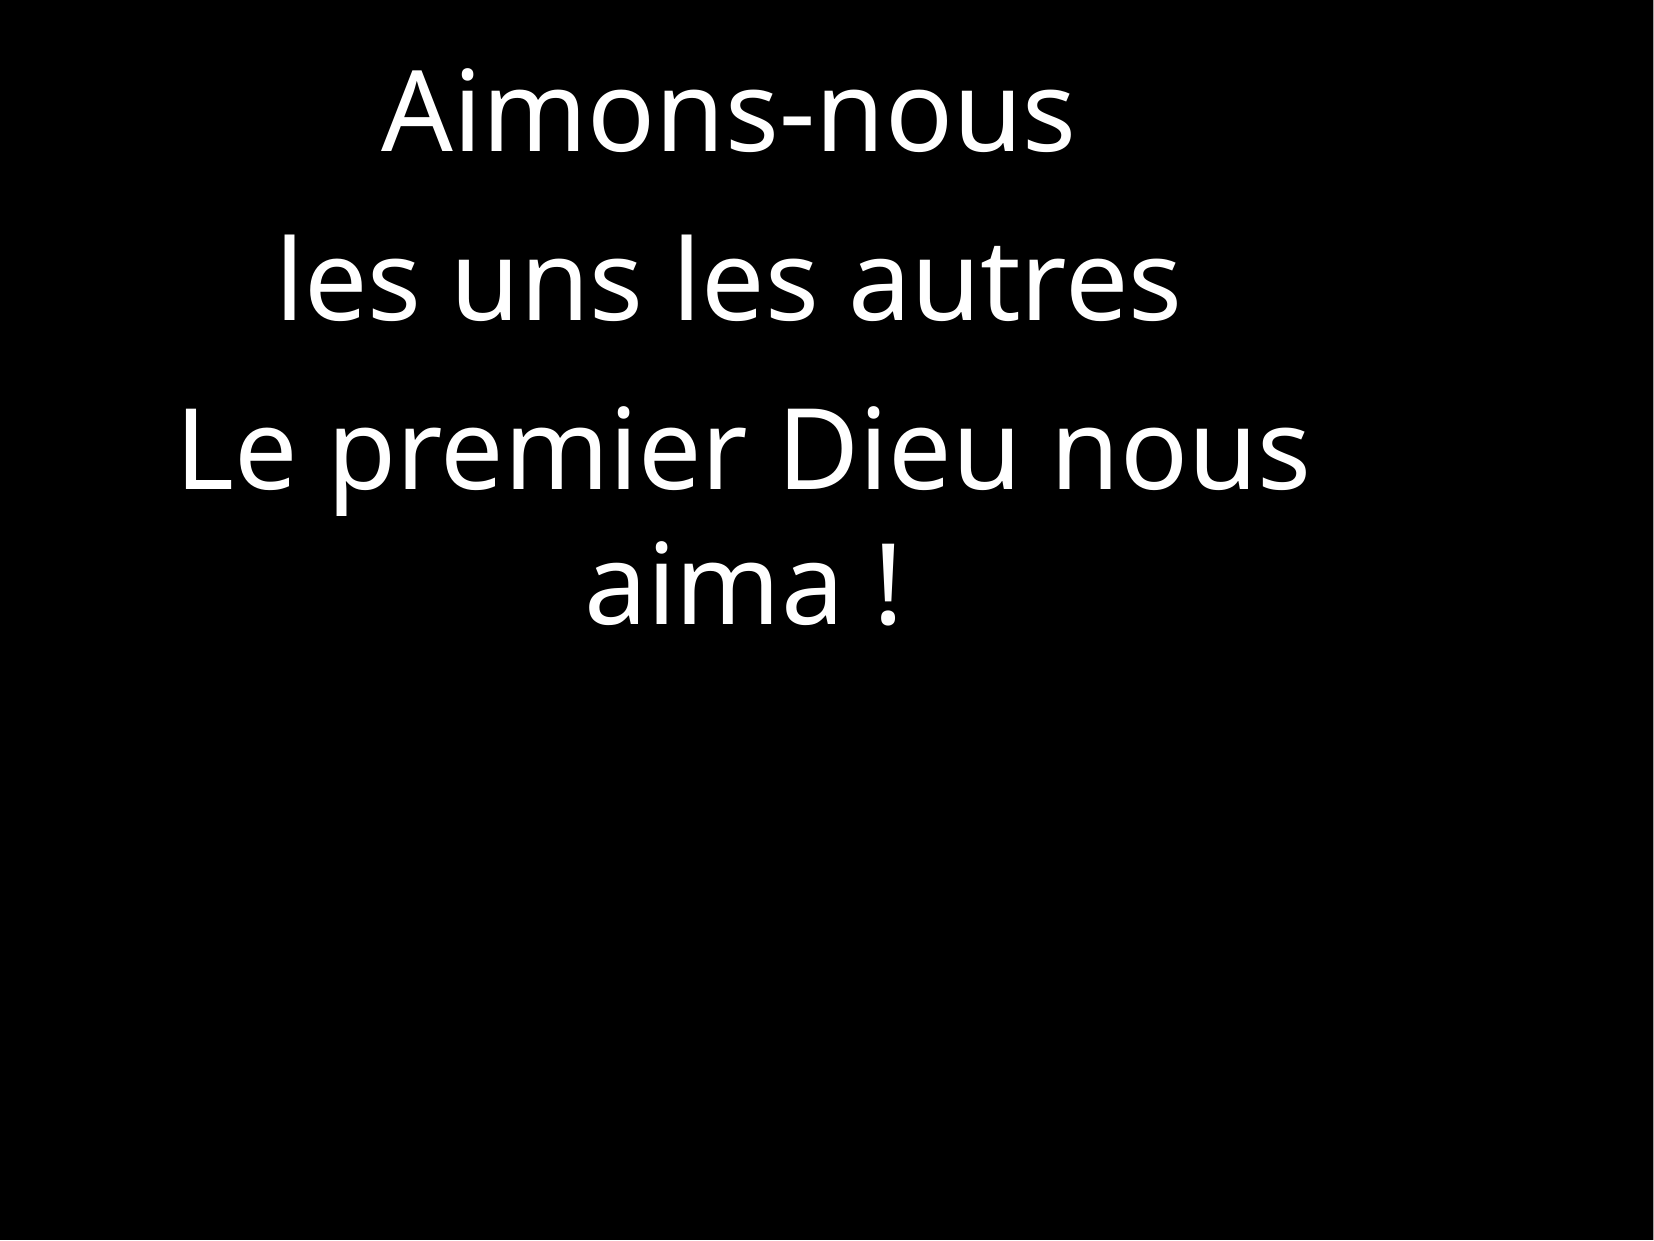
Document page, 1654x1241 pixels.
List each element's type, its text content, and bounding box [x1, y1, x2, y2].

text_box Aimons-nous les uns les autres Le premier Dieu nous aima ! [0, 30, 1489, 970]
